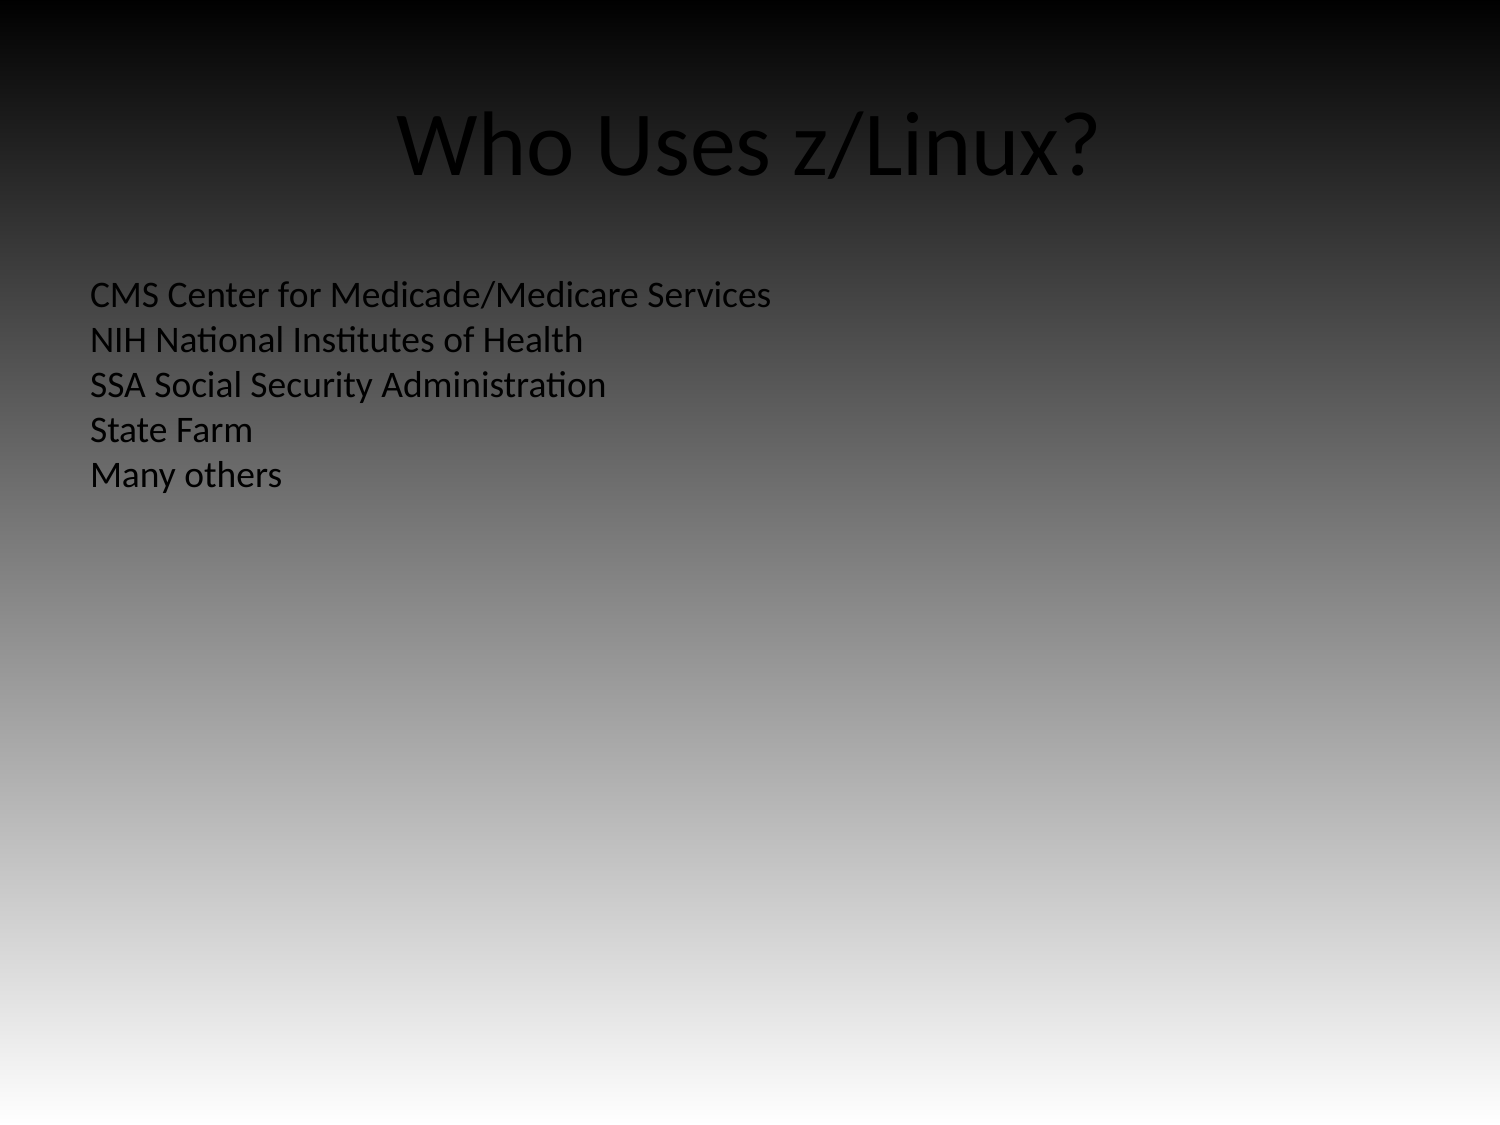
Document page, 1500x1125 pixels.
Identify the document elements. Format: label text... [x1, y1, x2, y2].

list CMS Center for Medicade/Medicare Services NIH National Institutes of Health SSA Social Security Administration State Farm Many others [75, 262, 1425, 1005]
title Who Uses z/Linux? [75, 45, 1425, 233]
